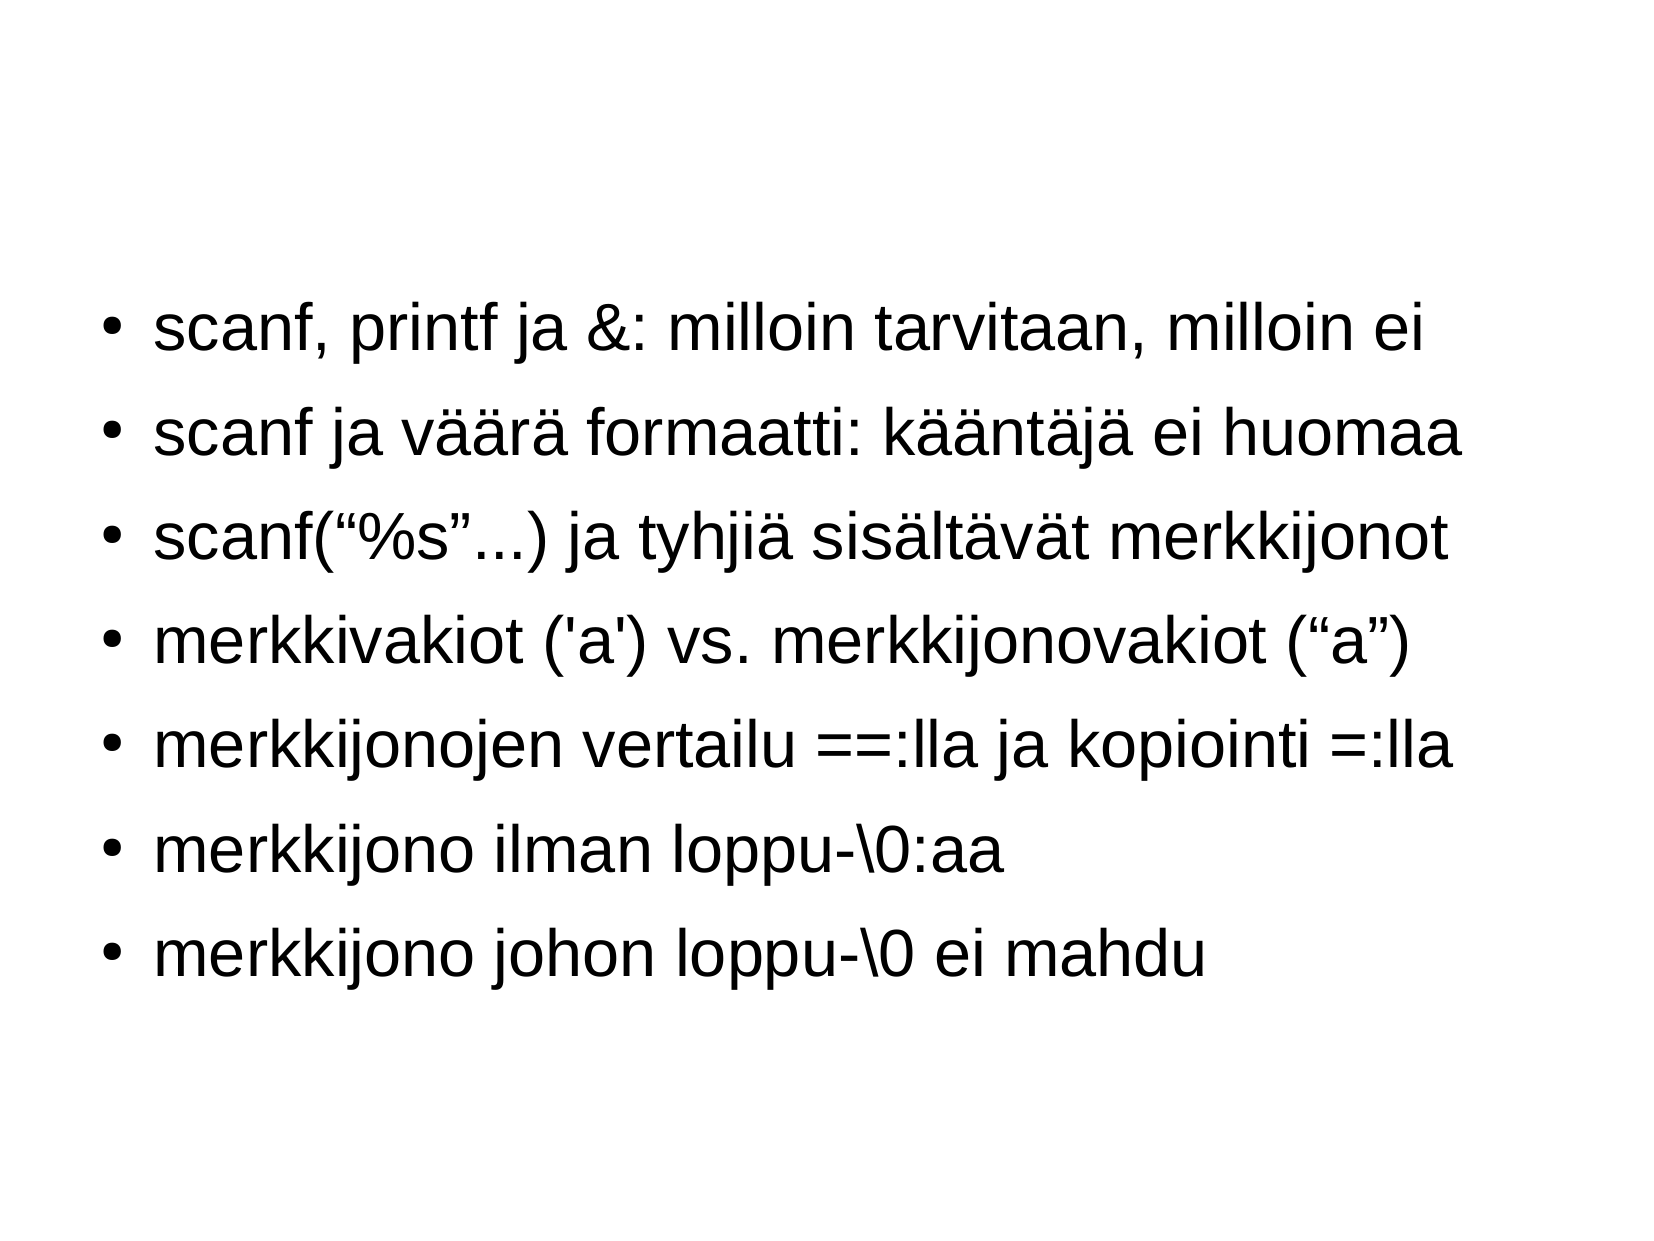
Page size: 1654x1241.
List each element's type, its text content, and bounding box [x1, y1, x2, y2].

list scanf, printf ja &: milloin tarvitaan, milloin ei scanf ja väärä formaatti: kääntäjä ei huomaa scanf(“%s”...) ja tyhjiä sisältävät merkkijonot merkkivakiot ('a') vs. merkkijonovakiot (“a”) merkkijonojen vertailu ==:lla ja kopiointi =:lla merkkijono ilman loppu-\0:aa merkkijono johon loppu-\0 ei mahdu [82, 290, 1571, 1094]
